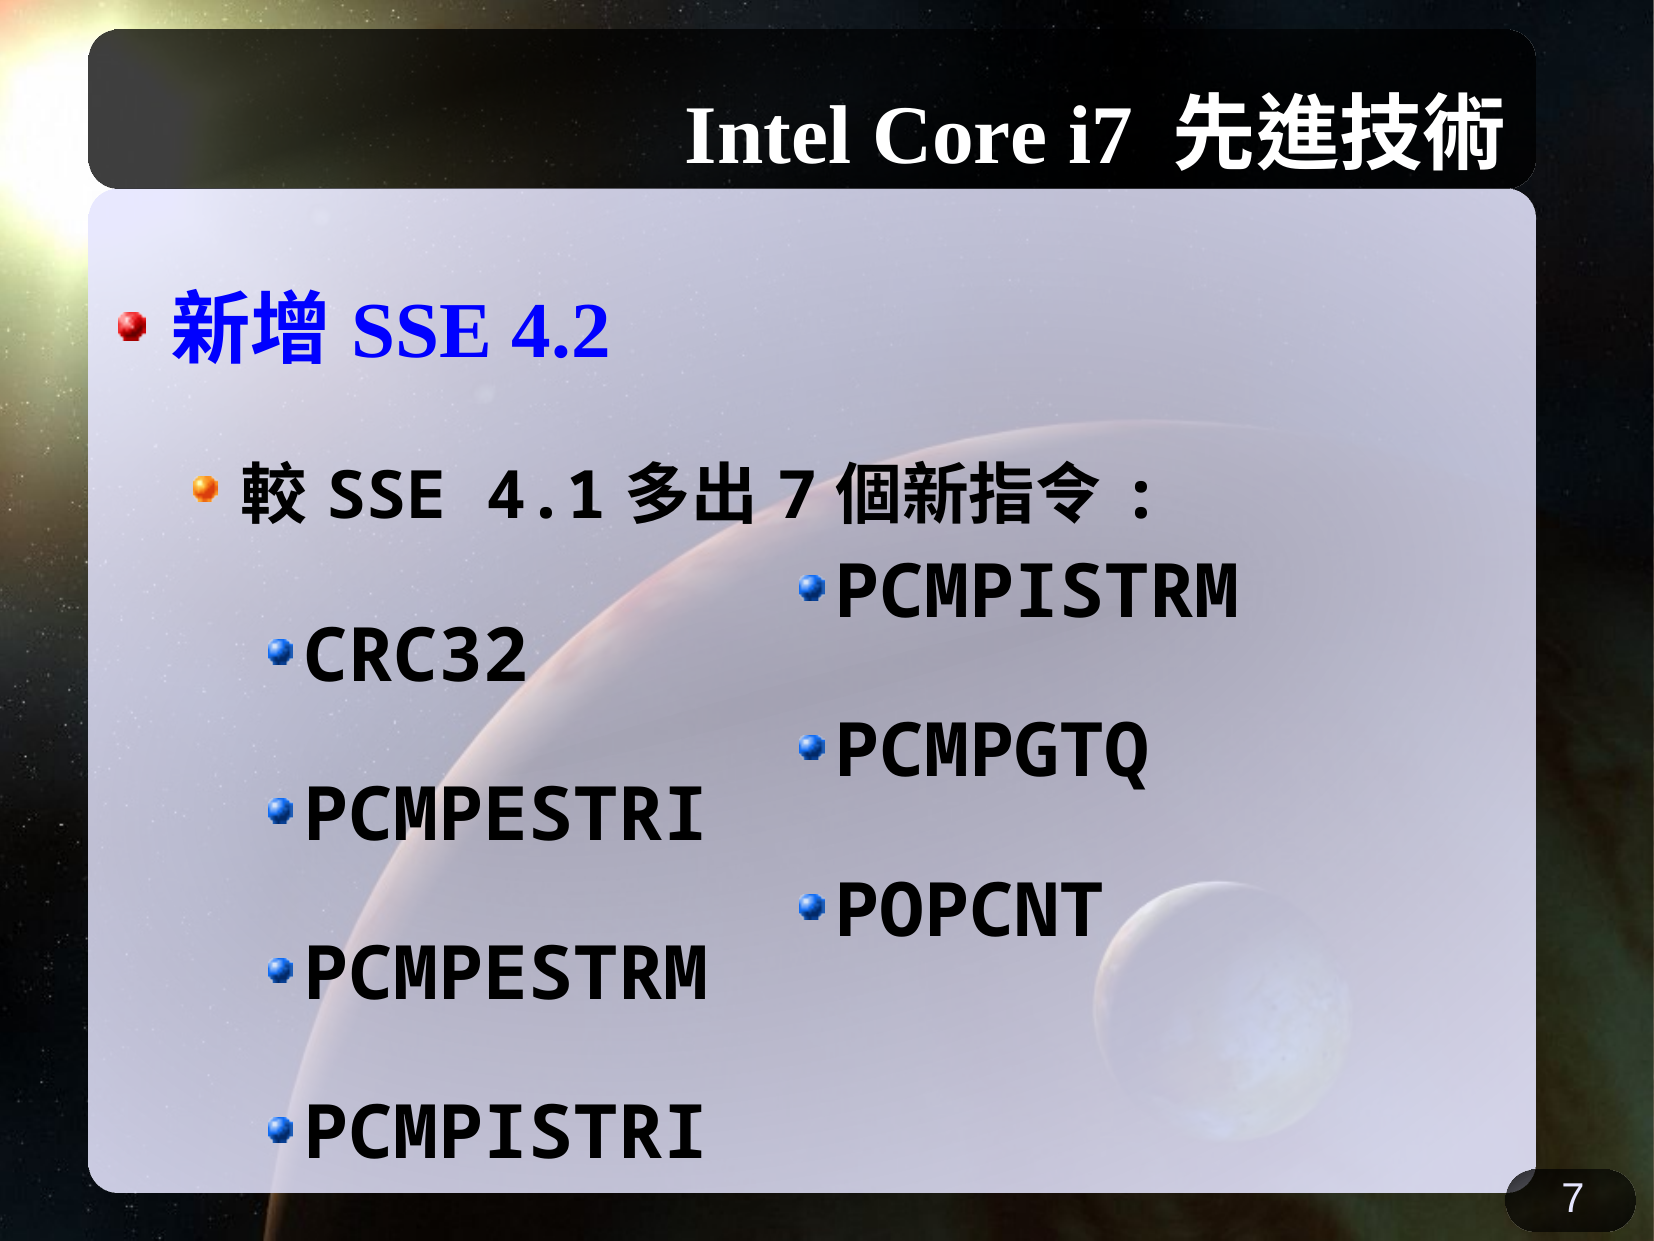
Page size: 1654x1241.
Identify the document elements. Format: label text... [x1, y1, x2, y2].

list PCMPISTRM PCMPGTQ POPCNT [649, 218, 1595, 1164]
picture [0, 0, 1654, 1241]
list 新增SSE 4.2 較SSE 4.1多出7個新指令: CRC32 PCMPESTRI PCMPESTRM PCMPISTRI [118, 218, 649, 1164]
title Intel Core i7 先進技術 [118, 0, 1506, 218]
